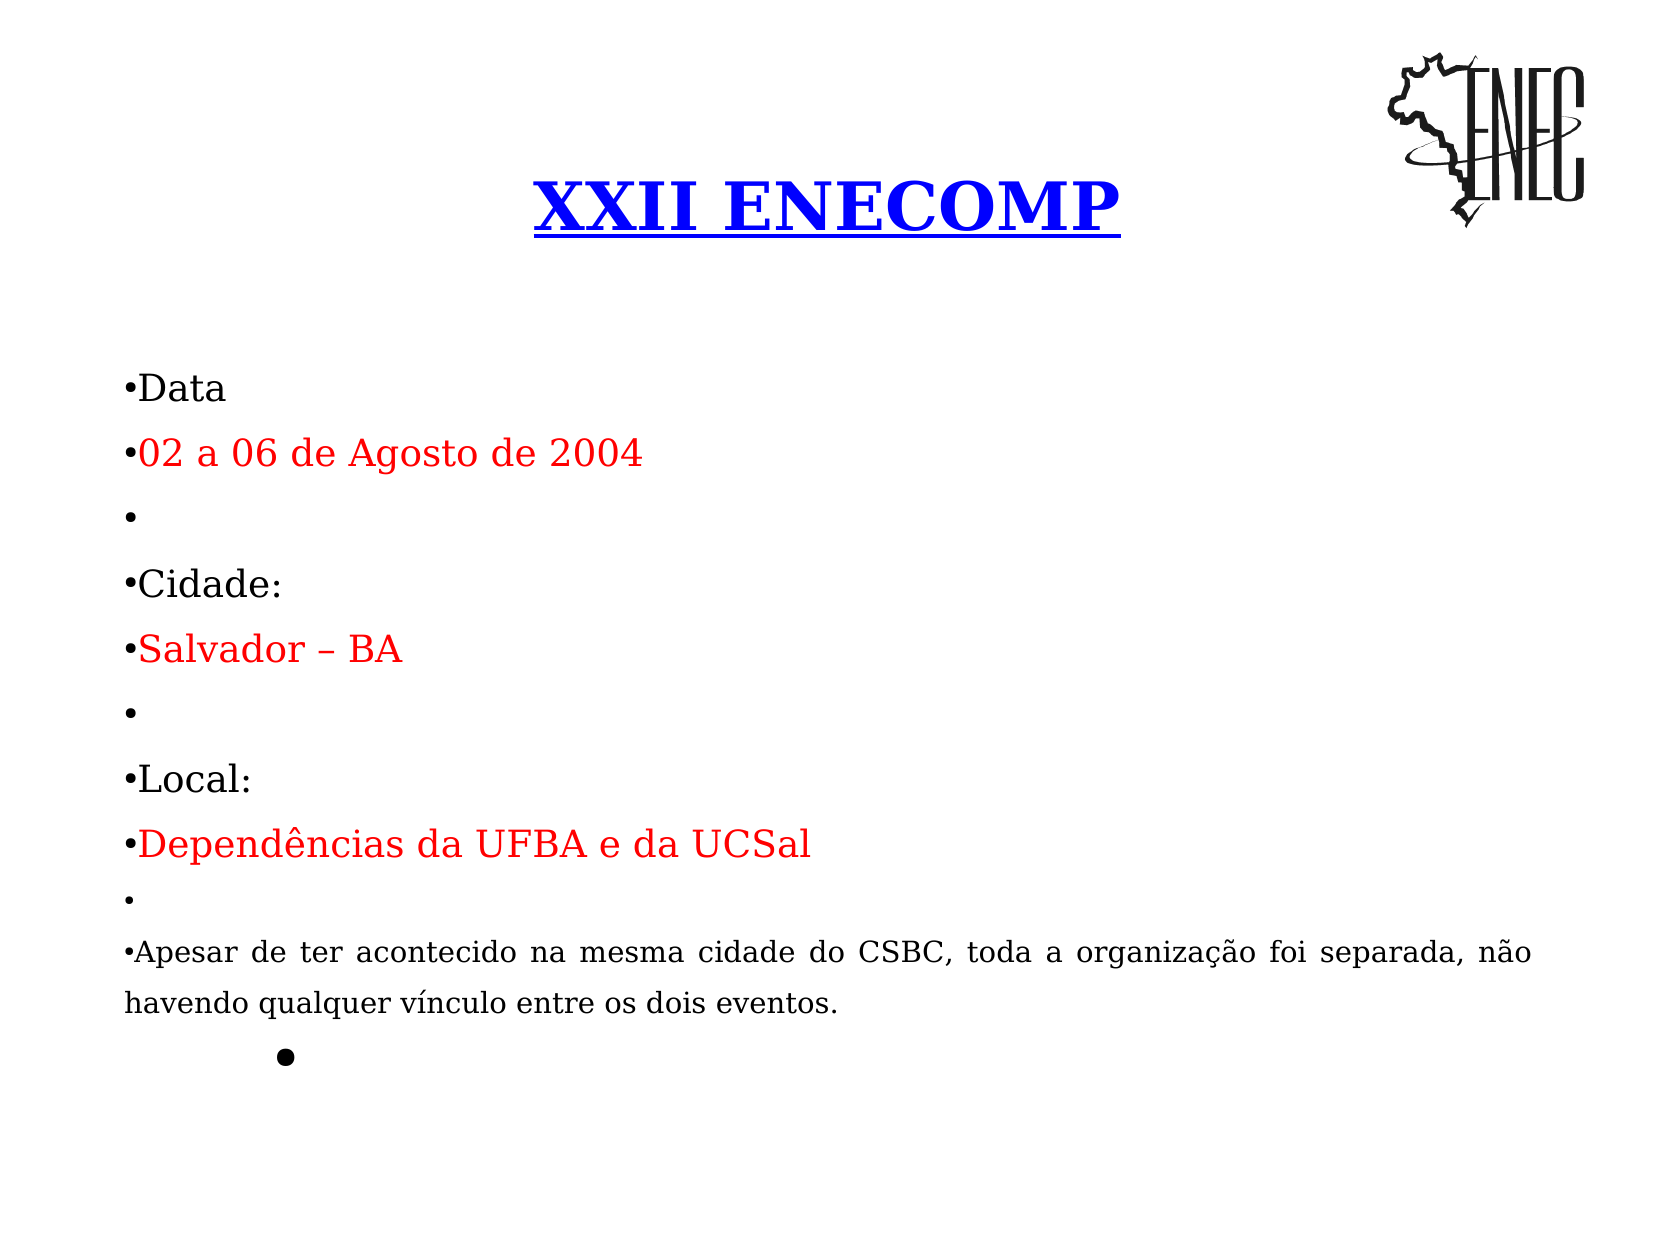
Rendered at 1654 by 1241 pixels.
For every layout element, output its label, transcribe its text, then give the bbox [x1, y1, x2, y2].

list Data 02 a 06 de Agosto de 2004 Cidade: Salvador – BA Local: Dependências da UFBA e da UCSal Apesar de ter acontecido na mesma cidade do CSBC, toda a organização foi separada, não havendo qualquer vínculo entre os dois eventos. [124, 344, 1534, 1127]
picture [1382, 47, 1590, 249]
title XXII ENECOMP [121, 102, 1534, 310]
